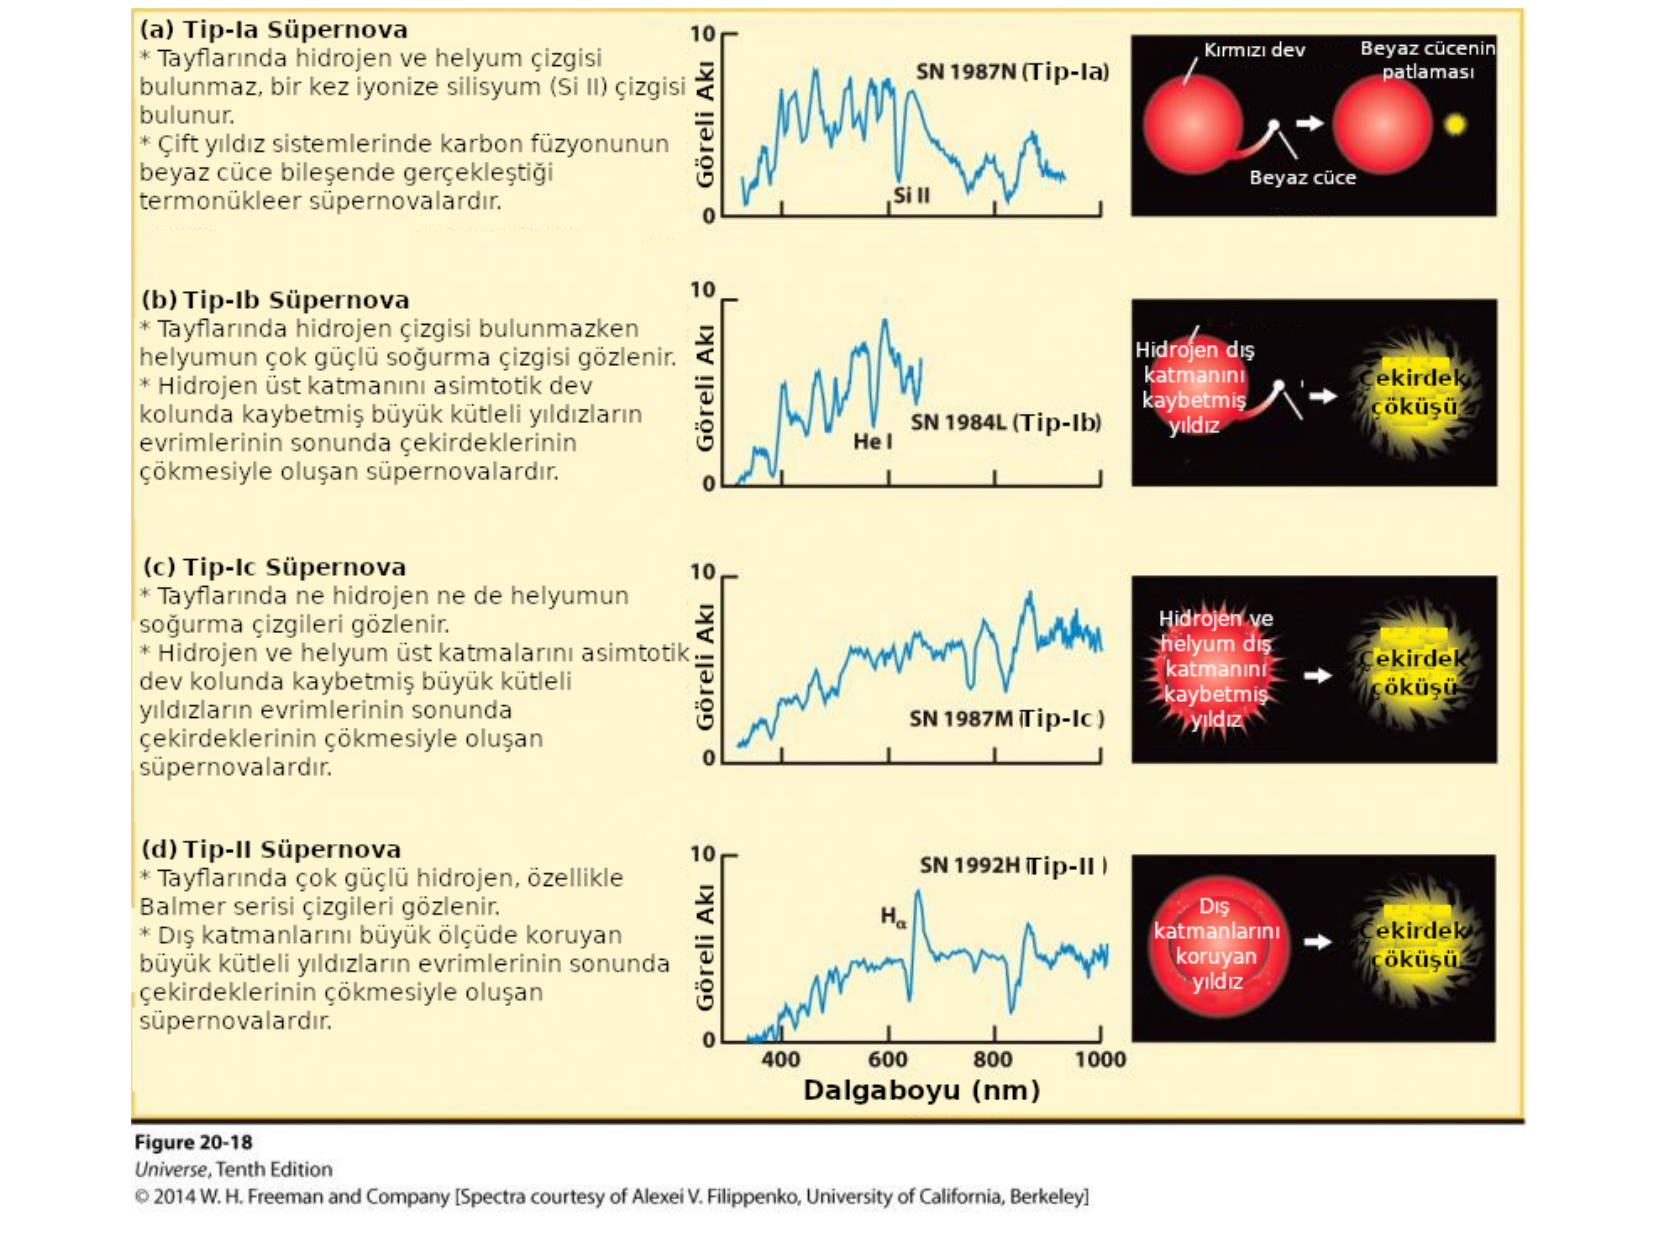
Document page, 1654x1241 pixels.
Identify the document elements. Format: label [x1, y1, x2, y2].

picture [131, 8, 1527, 1221]
